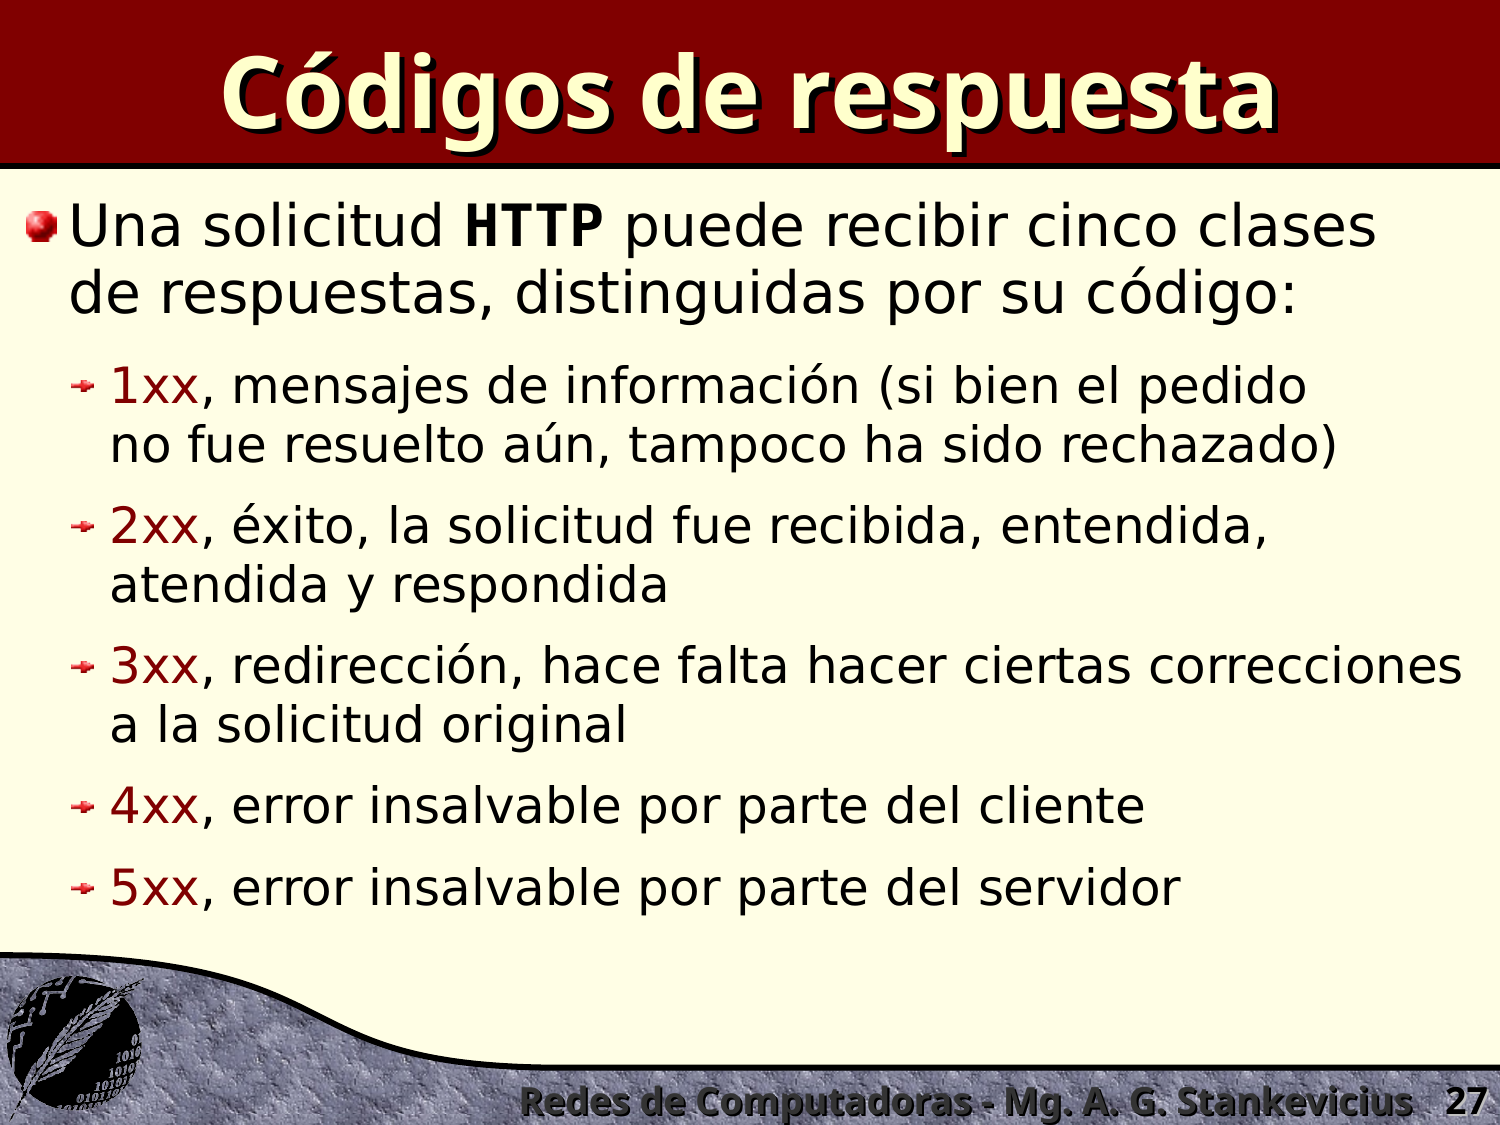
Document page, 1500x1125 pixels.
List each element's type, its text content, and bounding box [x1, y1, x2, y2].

picture [0, 959, 1500, 1125]
picture [790, 1100, 795, 1110]
title Códigos de respuesta [15, 5, 1485, 160]
picture [1047, 1100, 1054, 1110]
list Una solicitud HTTP puede recibir cinco clases de respuestas, distinguidas por su código: 1xx, mensajes de información (si bien el pedido no fue resuelto aún, tampoco ha sido rechazado) 2xx, éxito, la solicitud fue recibida, entendida, atendida y respondida 3xx, redirección, hace falta hacer ciertas correcciones a la solicitud original 4xx, error insalvable por parte del cliente 5xx, error insalvable por parte del servidor [11, 192, 1486, 921]
